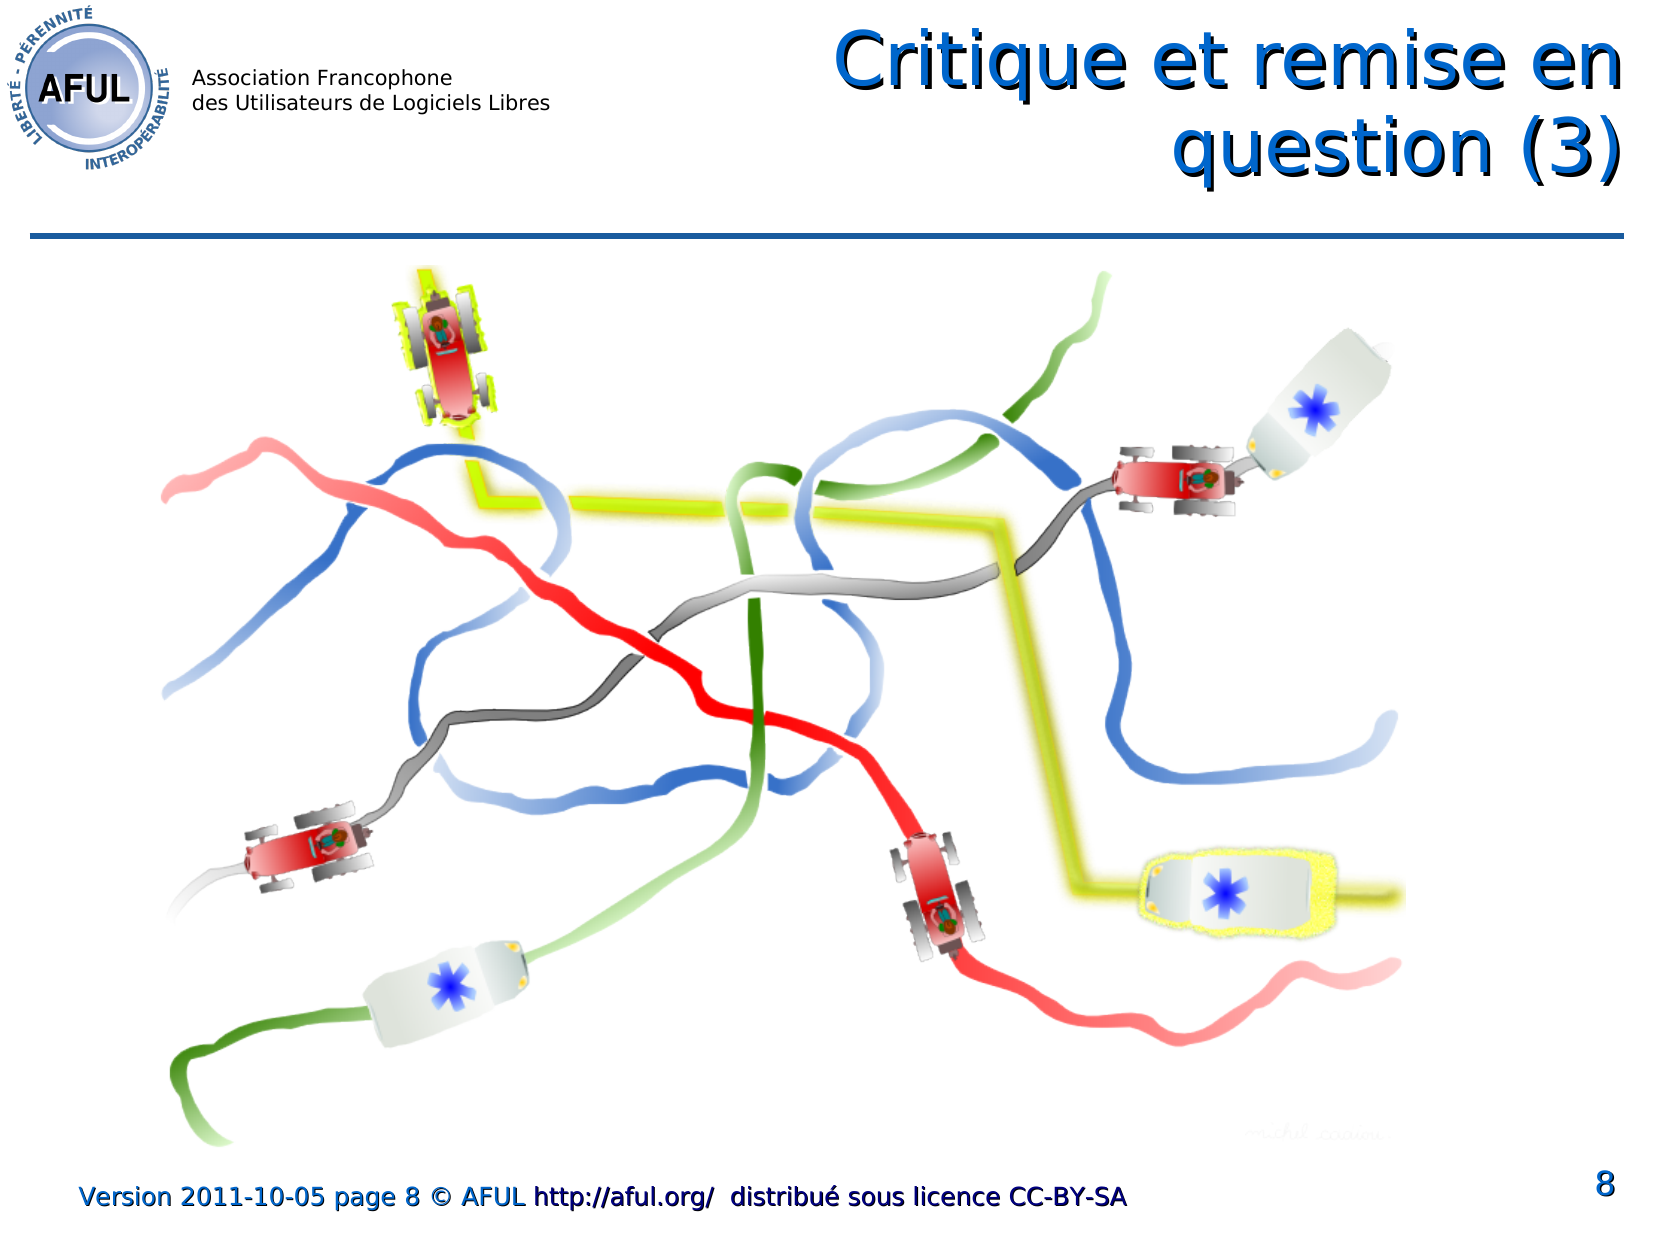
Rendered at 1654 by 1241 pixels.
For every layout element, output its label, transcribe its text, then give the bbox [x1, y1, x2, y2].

picture [152, 265, 1406, 1152]
picture [0, 0, 178, 178]
title Critique et remise en question (3) [501, 0, 1625, 207]
